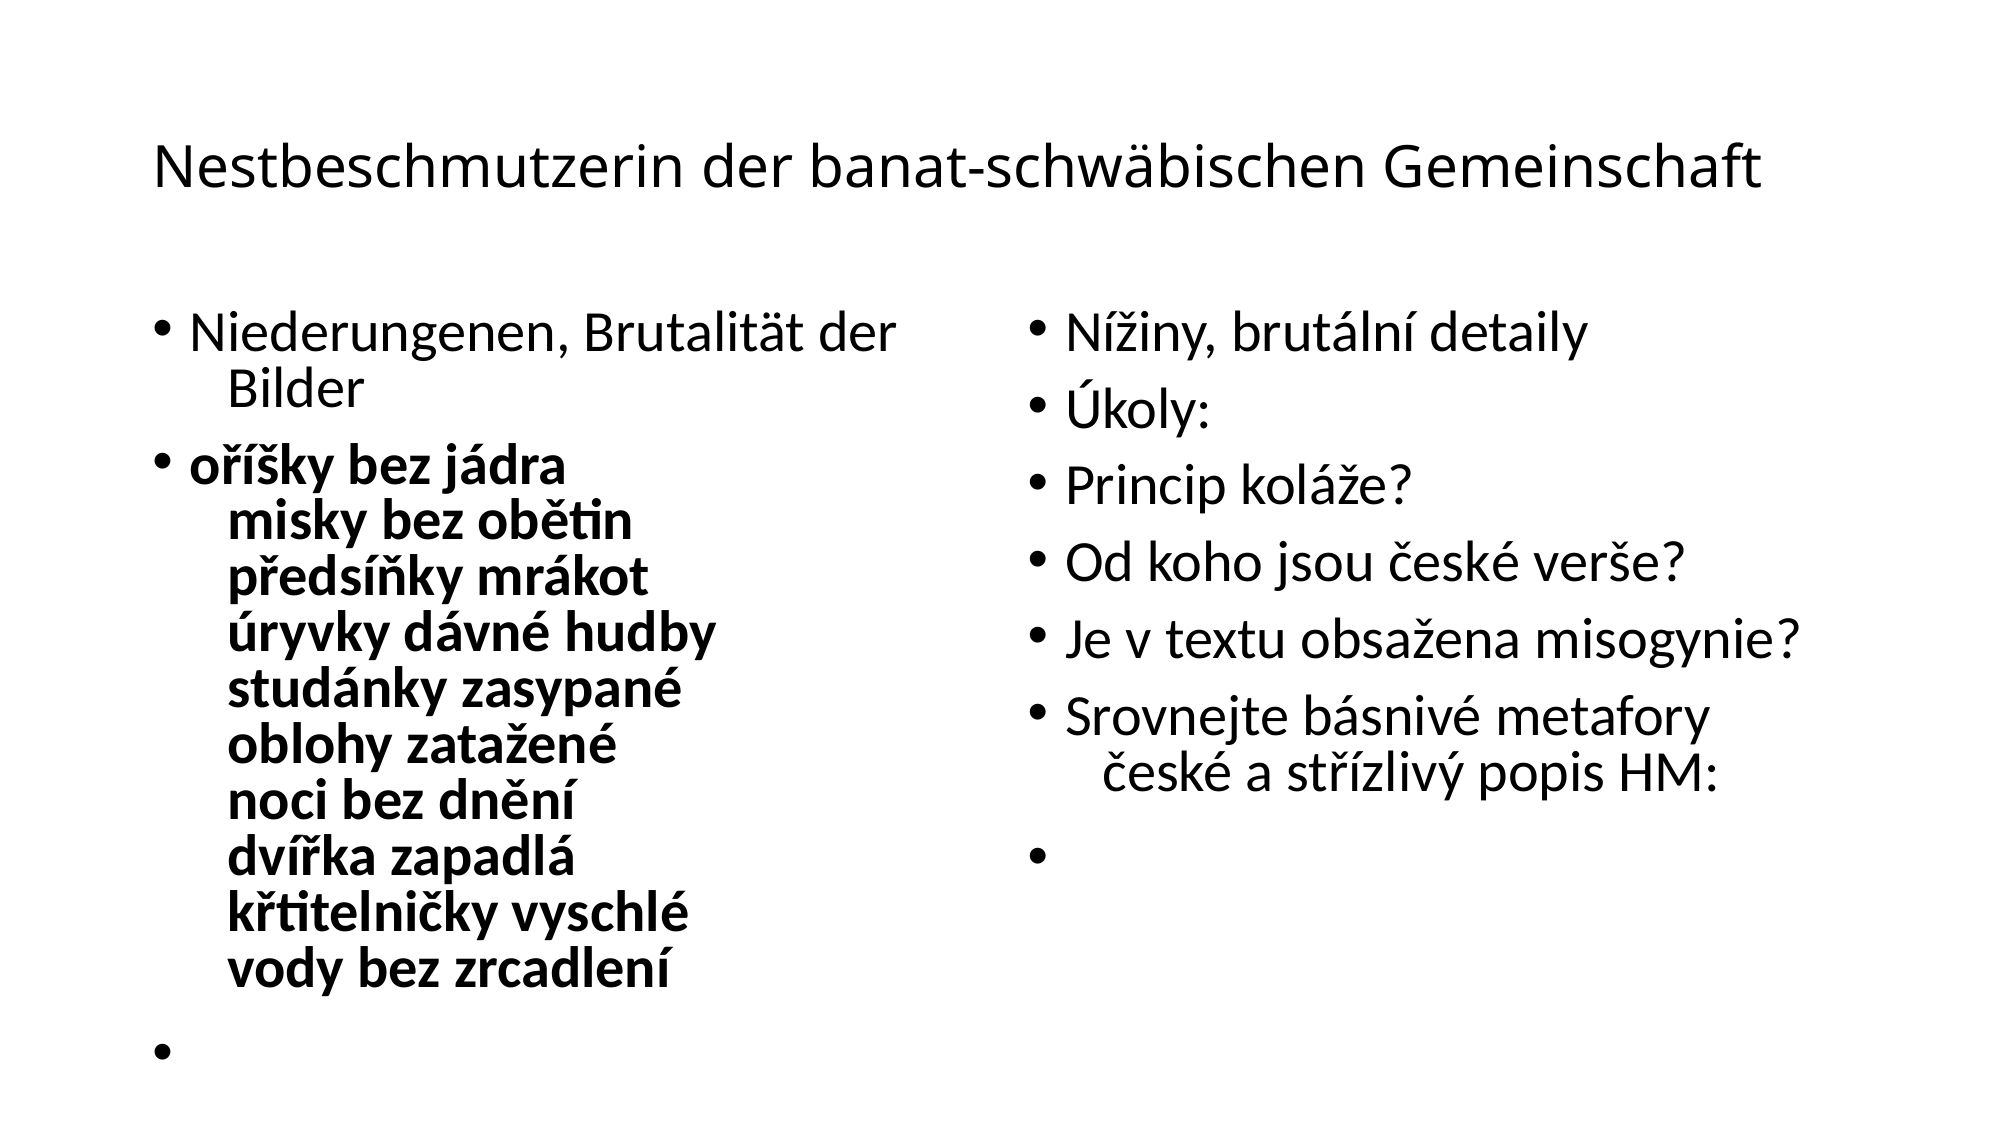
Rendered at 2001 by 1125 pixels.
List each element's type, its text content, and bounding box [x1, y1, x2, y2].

title Nestbeschmutzerin der banat-schwäbischen Gemeinschaft [137, 59, 1863, 278]
list Nížiny, brutální detaily Úkoly: Princip koláže? Od koho jsou české verše? Je v textu obsažena misogynie? Srovnejte básnivé metafory české a střízlivý popis HM: [1012, 299, 1863, 1014]
list Niederungenen, Brutalität der Bilder oříšky bez jádra misky bez obětin předsíňky mrákot úryvky dávné hudby studánky zasypané oblohy zatažené noci bez dnění dvířka zapadlá křtitelničky vyschlé vody bez zrcadlení [137, 299, 988, 1014]
